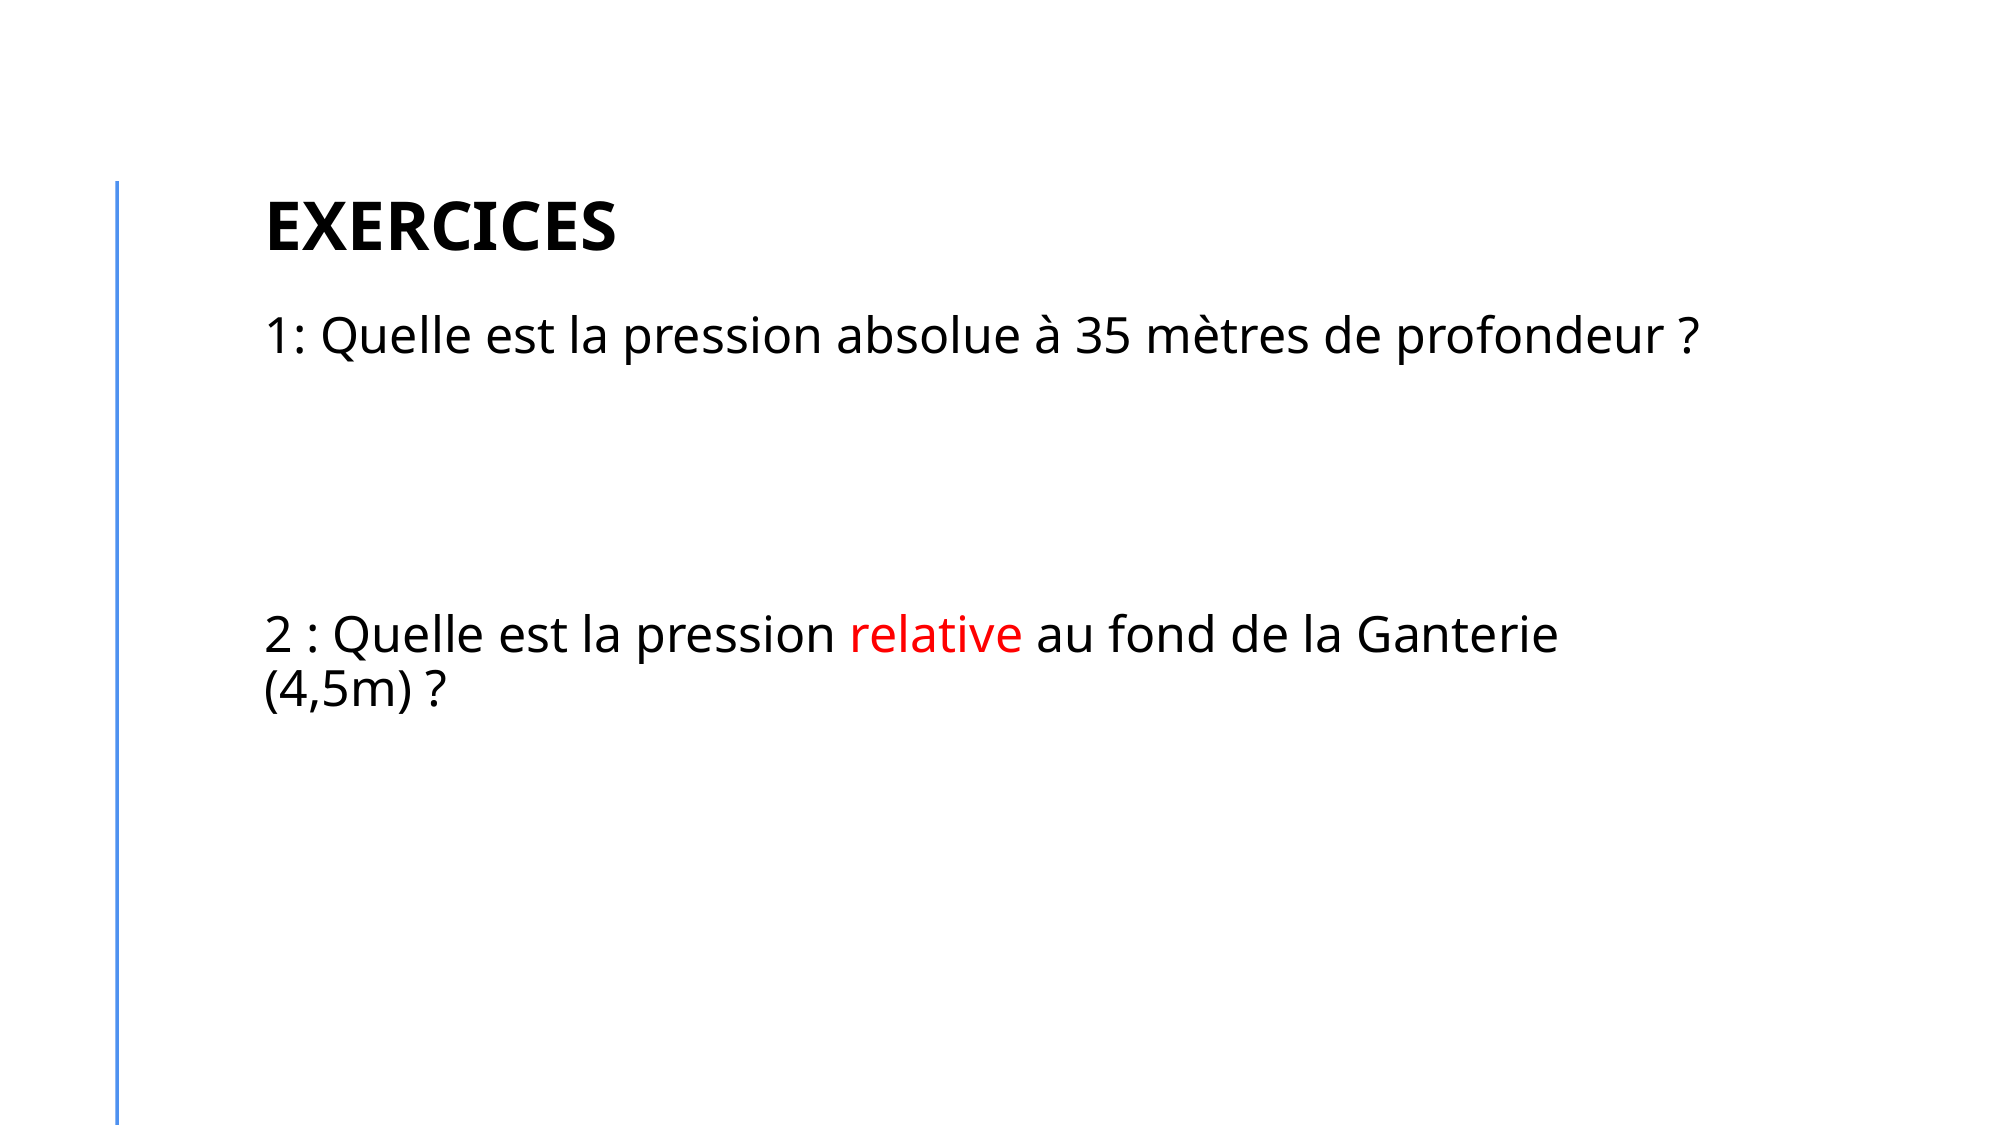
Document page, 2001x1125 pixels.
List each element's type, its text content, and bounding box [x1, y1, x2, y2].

title EXERCICEs [249, 184, 1750, 273]
subtitle 1: Quelle est la pression absolue à 35 mètres de profondeur ? 2 : Quelle est la pression relative au fond de la Ganterie (4,5m) ? [249, 302, 1750, 863]
